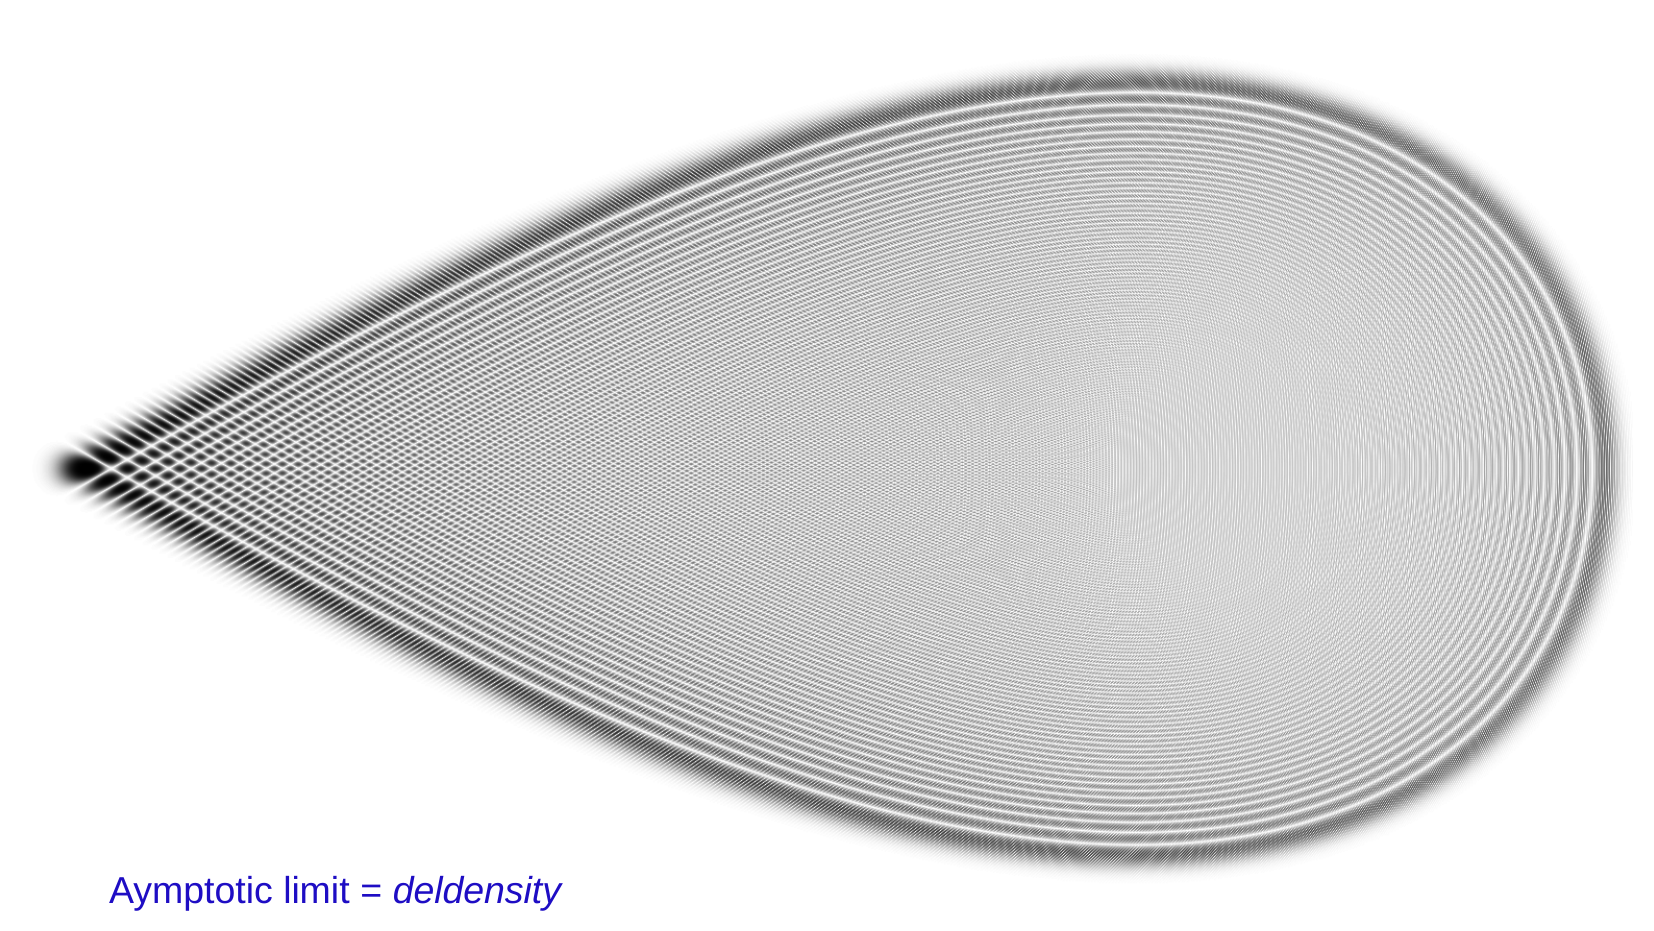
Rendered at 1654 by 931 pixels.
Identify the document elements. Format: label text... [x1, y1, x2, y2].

text_box Aymptotic limit = deldensity [94, 862, 591, 931]
picture [22, 2, 1633, 928]
